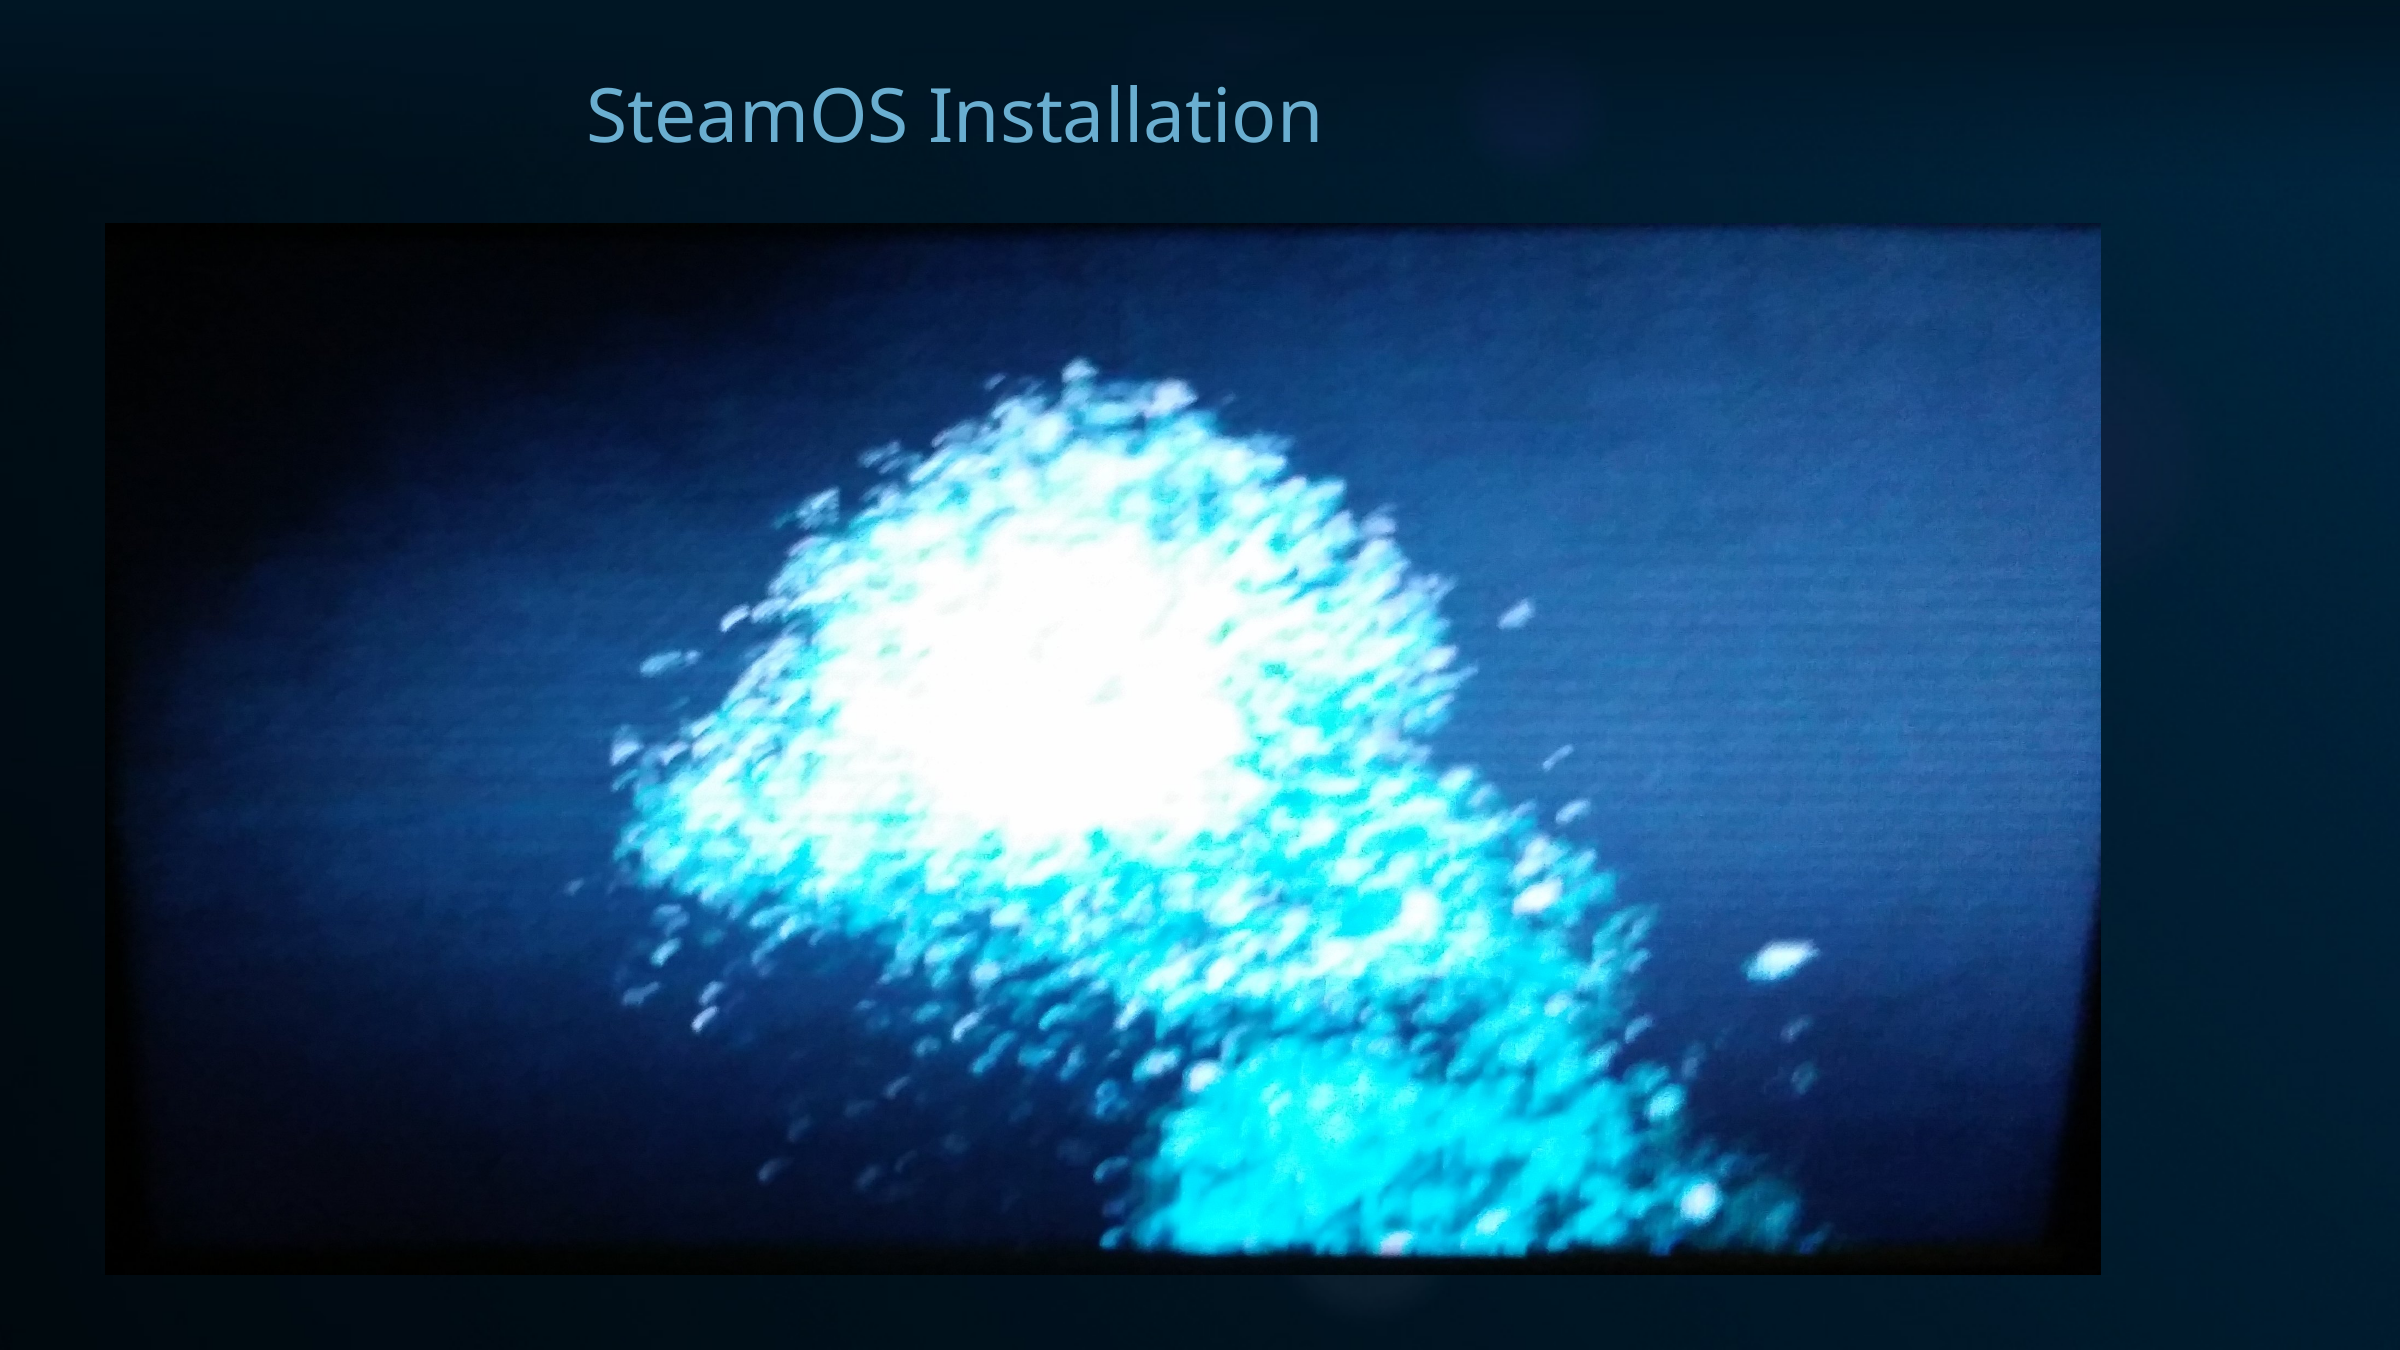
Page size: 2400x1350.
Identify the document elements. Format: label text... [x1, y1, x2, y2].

picture [0, 0, 2400, 1350]
text_box SteamOS Installation [571, 60, 1339, 166]
